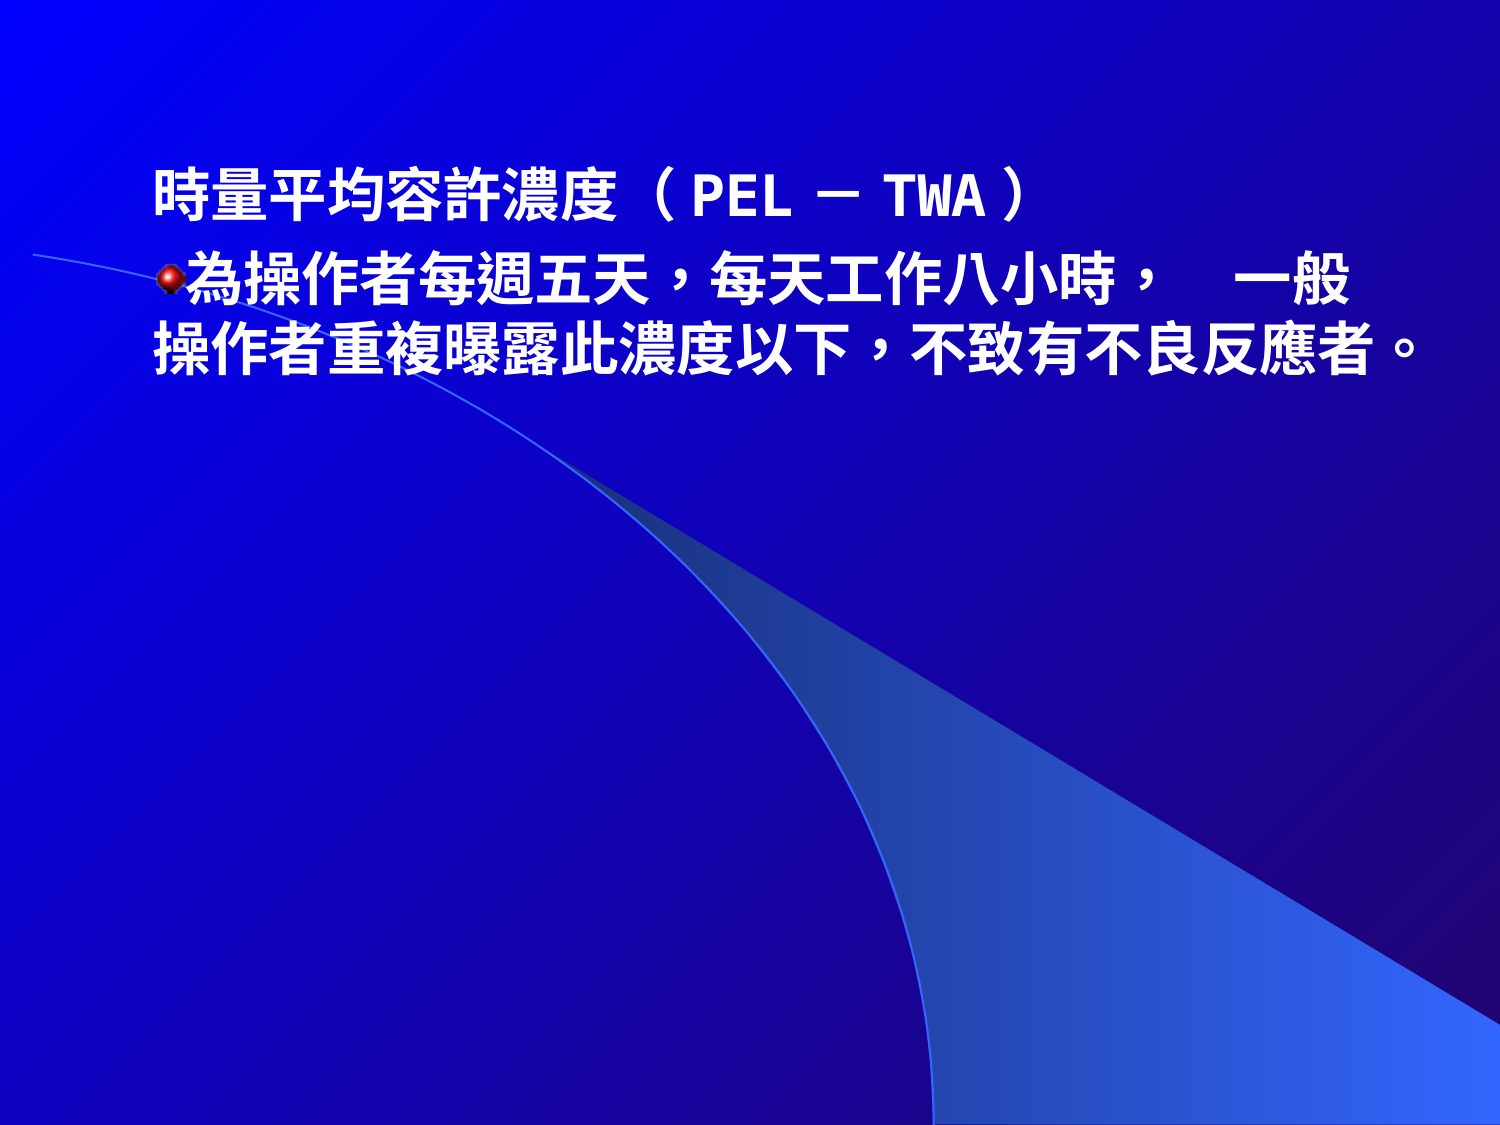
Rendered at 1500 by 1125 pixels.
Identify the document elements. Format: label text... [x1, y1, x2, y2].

subtitle 時量平均容許濃度（PEL－TWA） 為操作者每週五天，每天工作八小時， 一般操作者重複曝露此濃度以下，不致有不良反應者。 [137, 125, 1400, 838]
